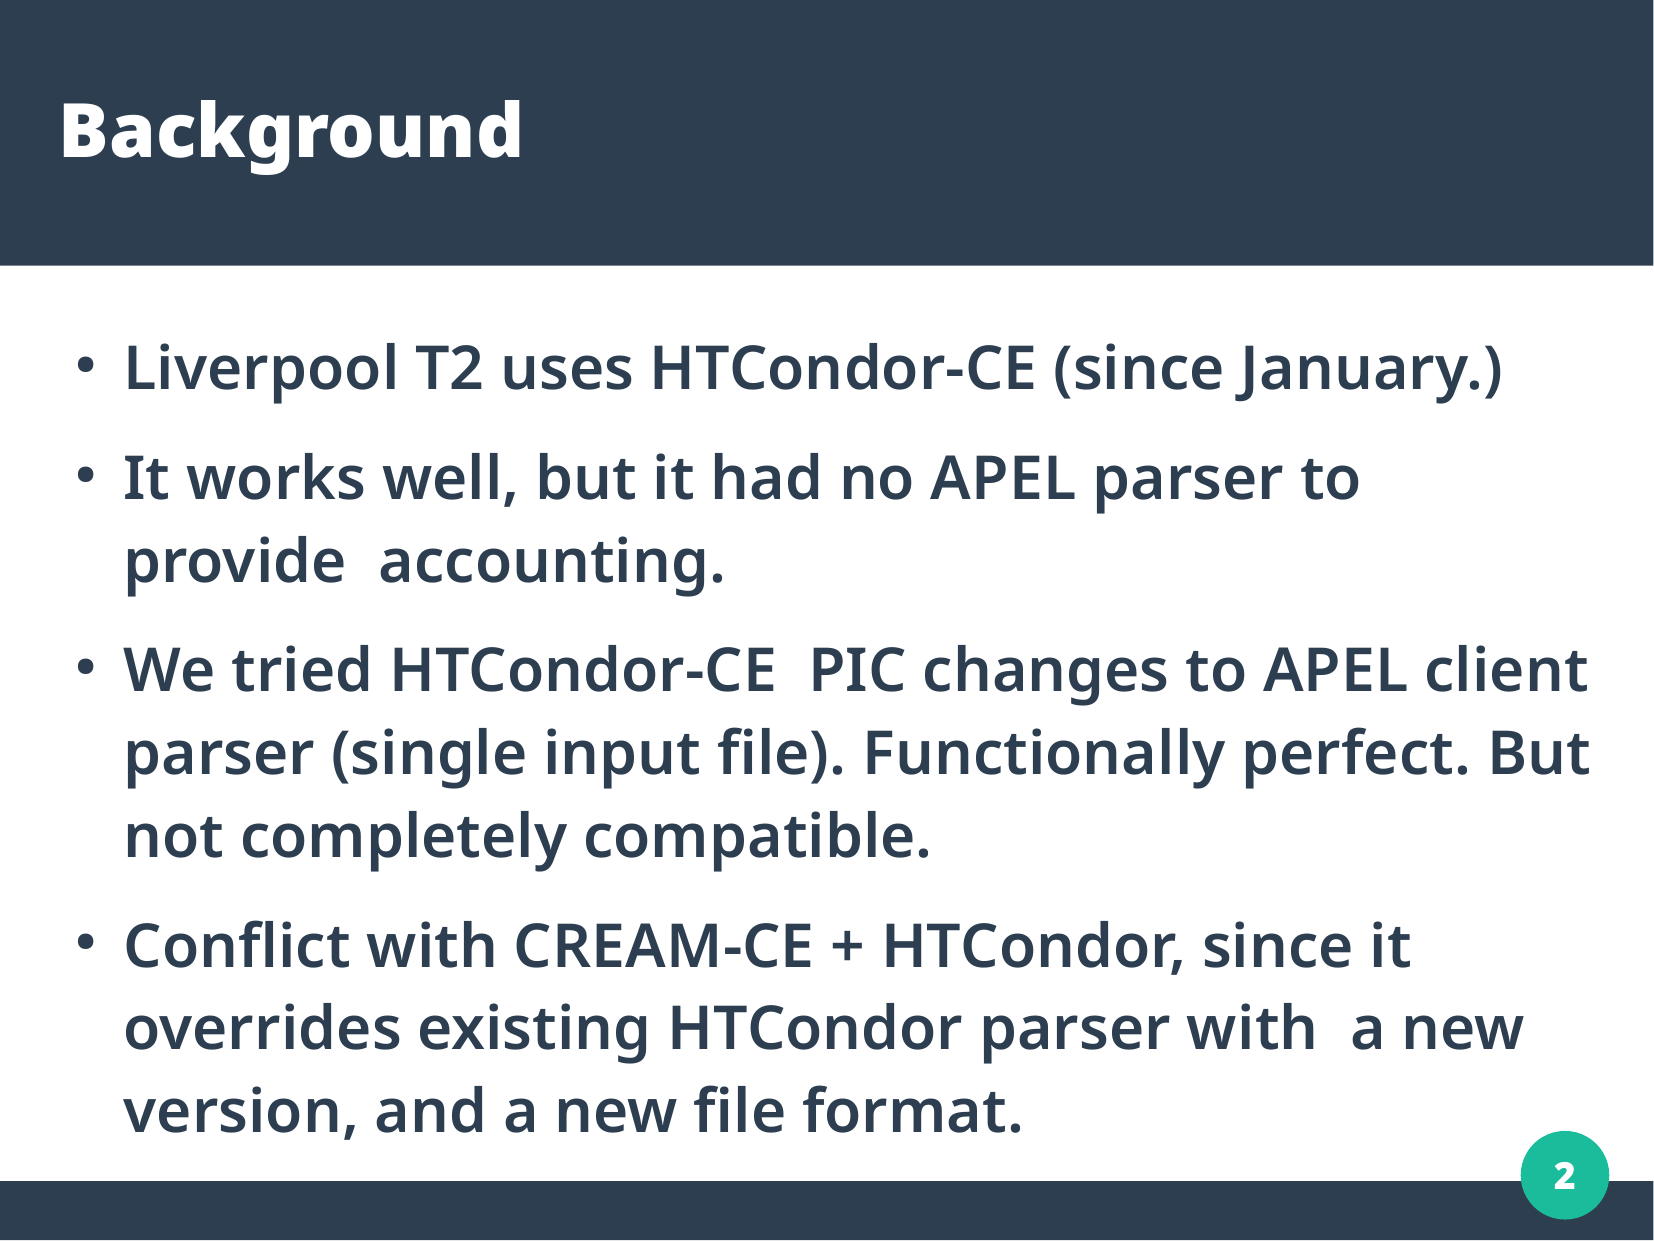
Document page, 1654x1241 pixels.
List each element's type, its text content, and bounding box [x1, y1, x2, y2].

title Background [59, 49, 1595, 207]
list Liverpool T2 uses HTCondor-CE (since January.) It works well, but it had no APEL parser to provide accounting. We tried HTCondor-CE PIC changes to APEL client parser (single input file). Functionally perfect. But not completely compatible. Conflict with CREAM-CE + HTCondor, since it overrides existing HTCondor parser with a new version, and a new file format. [59, 324, 1595, 1152]
